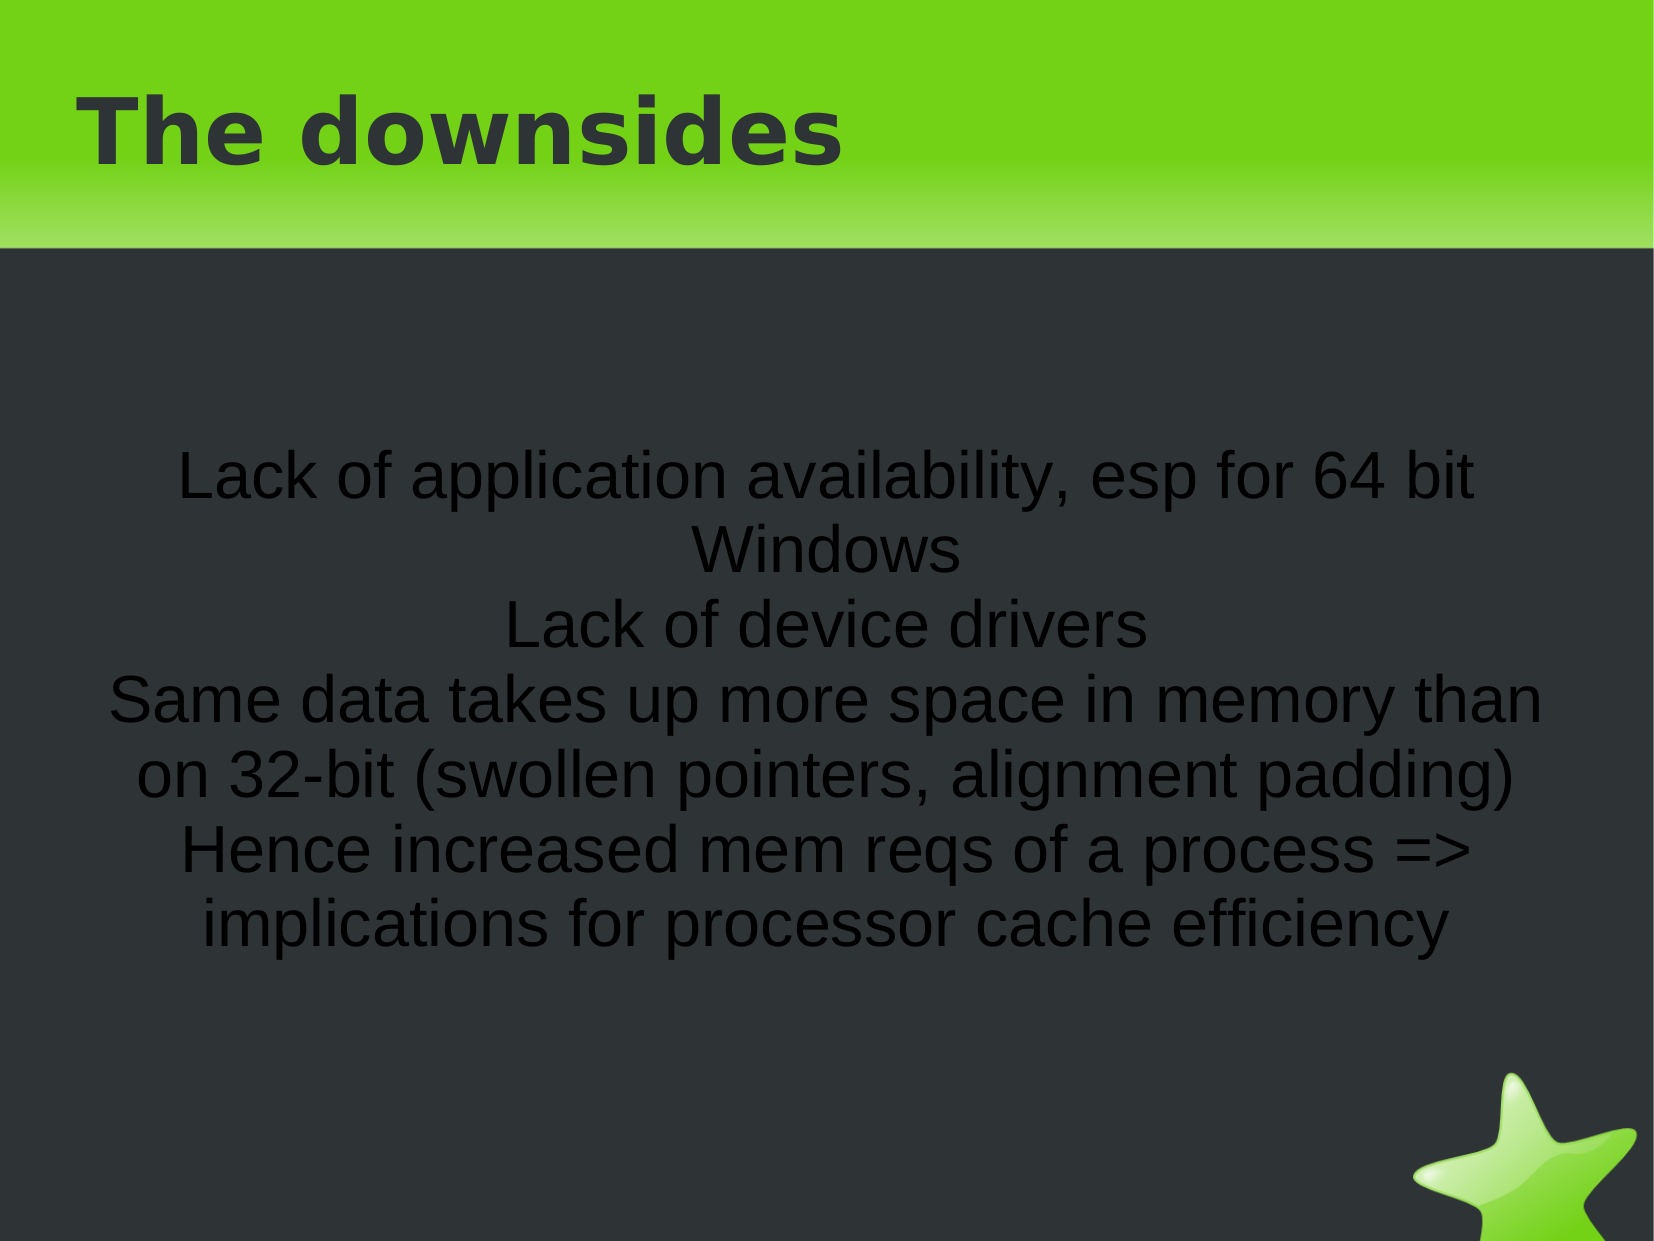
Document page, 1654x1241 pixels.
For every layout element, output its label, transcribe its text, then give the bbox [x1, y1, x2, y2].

subtitle Lack of application availability, esp for 64 bit Windows Lack of device drivers Same data takes up more space in memory than on 32-bit (swollen pointers, alignment padding) Hence increased mem reqs of a process => implications for processor cache efficiency [82, 297, 1571, 1102]
title The downsides [76, 36, 1565, 229]
picture [0, 0, 1654, 1241]
